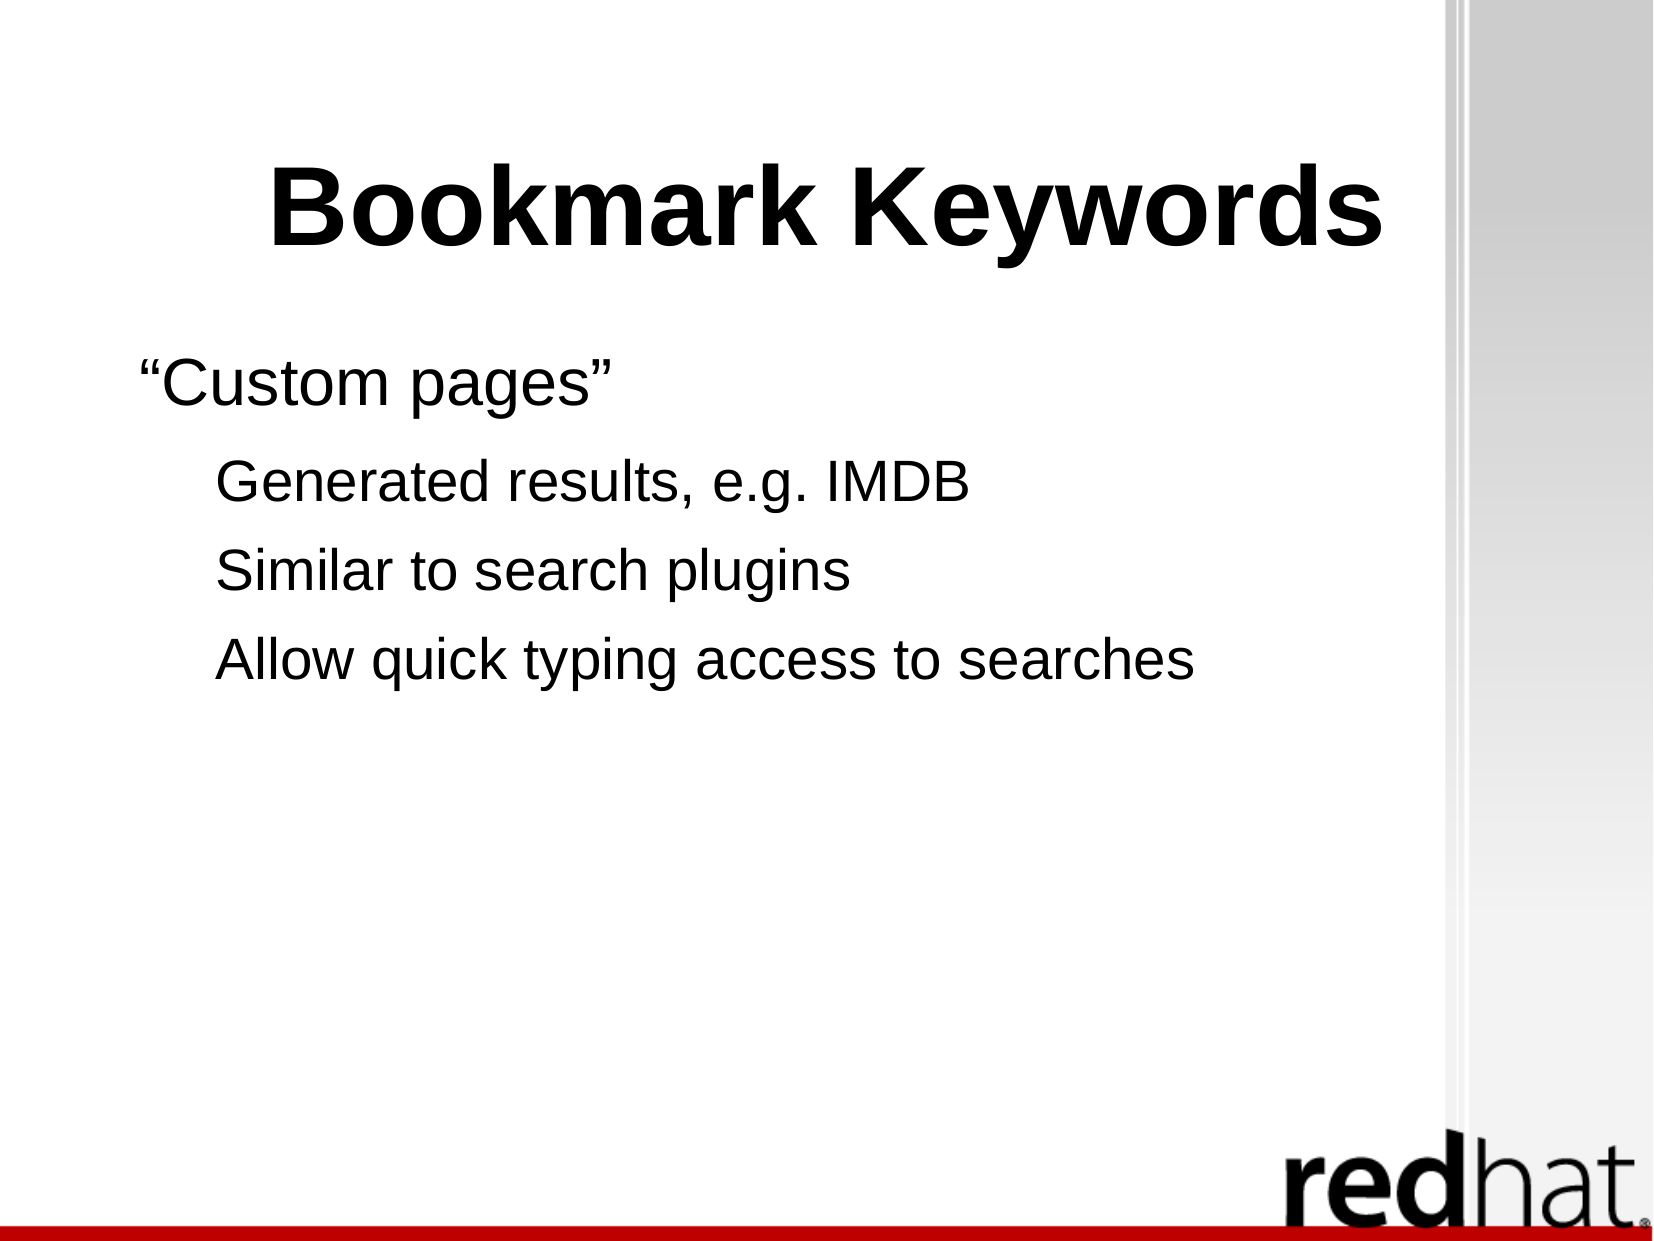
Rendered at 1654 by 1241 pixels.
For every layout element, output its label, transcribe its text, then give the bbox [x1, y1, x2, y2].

title Bookmark Keywords [121, 102, 1533, 311]
list “Custom pages” Generated results, e.g. IMDB Similar to search plugins Allow quick typing access to searches [121, 344, 1533, 1127]
picture [0, 0, 1654, 1241]
